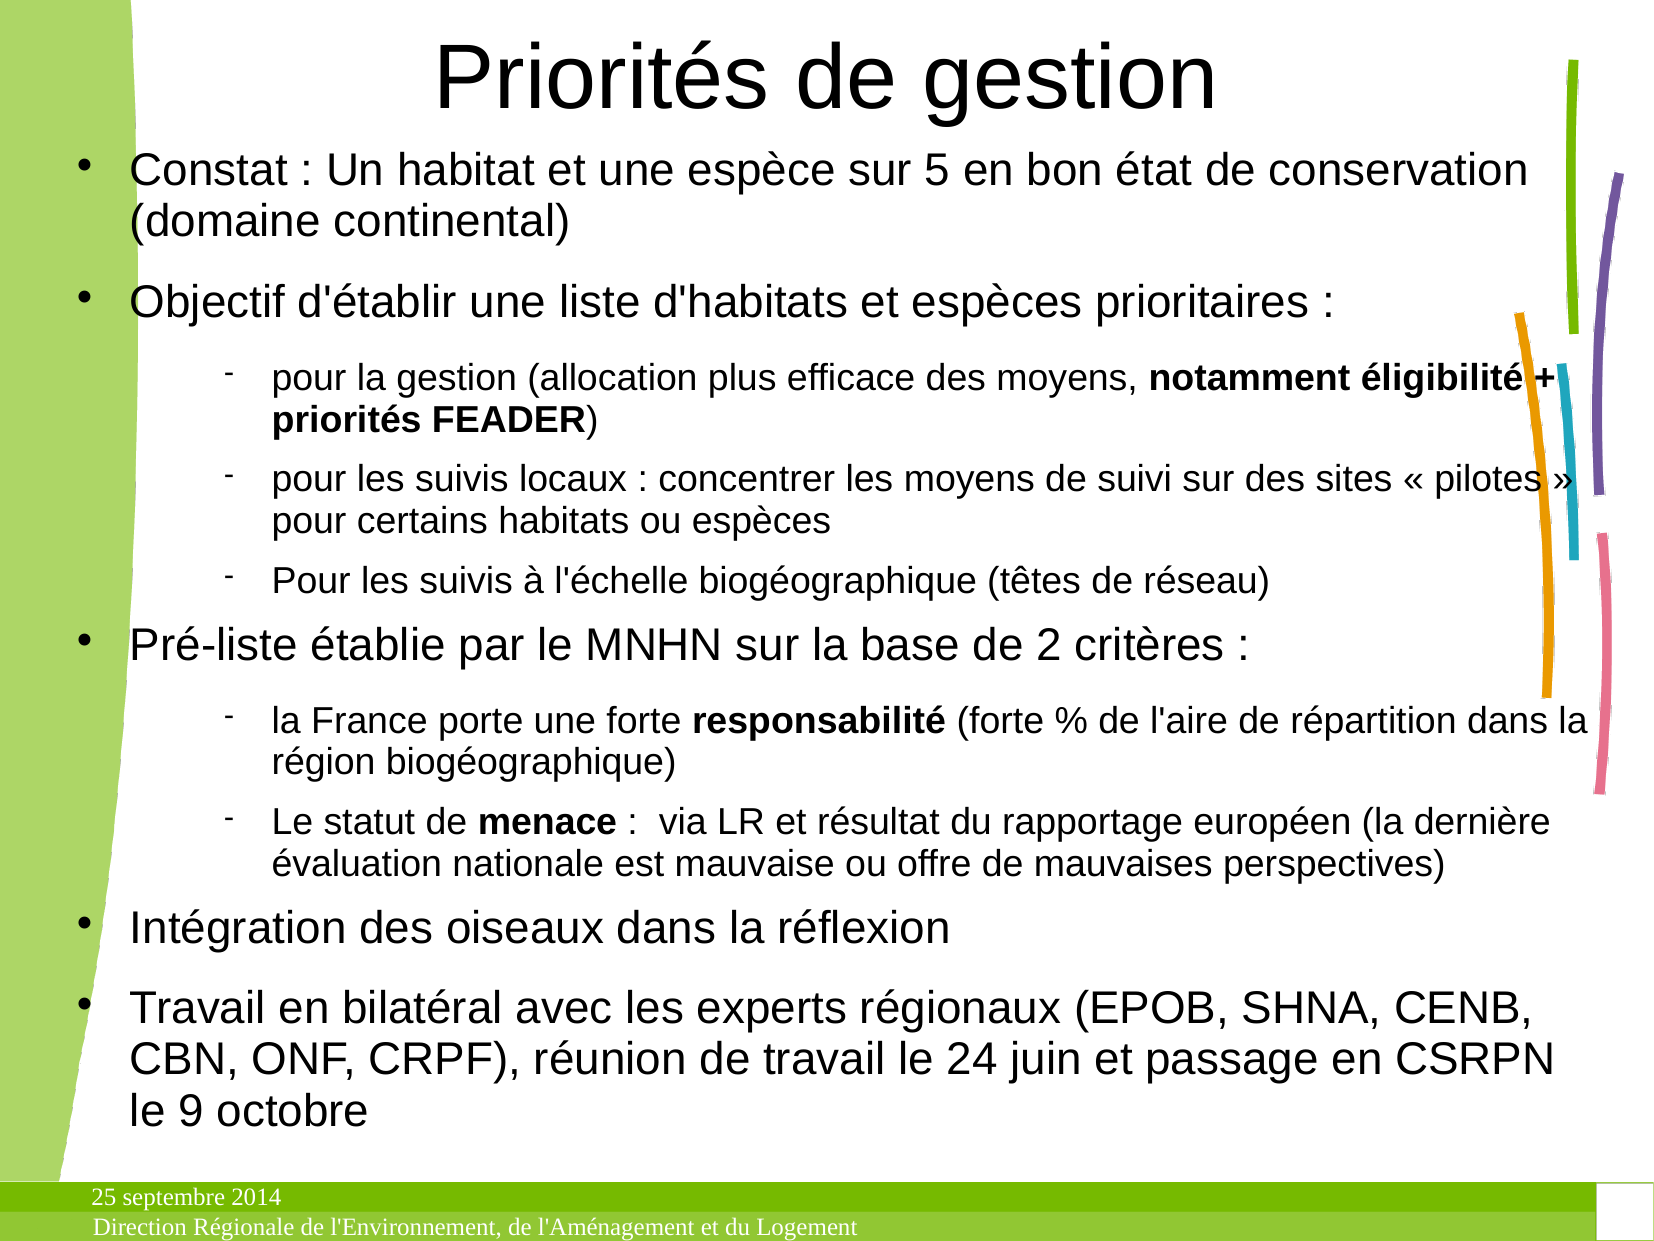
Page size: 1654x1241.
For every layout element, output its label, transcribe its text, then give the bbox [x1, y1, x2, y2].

title Priorités de gestion [82, 2, 1571, 141]
picture [0, 0, 1654, 1241]
list Constat : Un habitat et une espèce sur 5 en bon état de conservation (domaine continental) Objectif d'établir une liste d'habitats et espèces prioritaires : pour la gestion (allocation plus efficace des moyens, notamment éligibilité + priorités FEADER) pour les suivis locaux : concentrer les moyens de suivi sur des sites « pilotes » pour certains habitats ou espèces Pour les suivis à l'échelle biogéographique (têtes de réseau) Pré-liste établie par le MNHN sur la base de 2 critères : la France porte une forte responsabilité (forte % de l'aire de répartition dans la région biogéographique) Le statut de menace : via LR et résultat du rapportage européen (la dernière évaluation nationale est mauvaise ou offre de mauvaises perspectives) Intégration des oiseaux dans la réflexion Travail en bilatéral avec les experts régionaux (EPOB, SHNA, CENB, CBN, ONF, CRPF), réunion de travail le 24 juin et passage en CSRPN le 9 octobre [59, 141, 1595, 1218]
